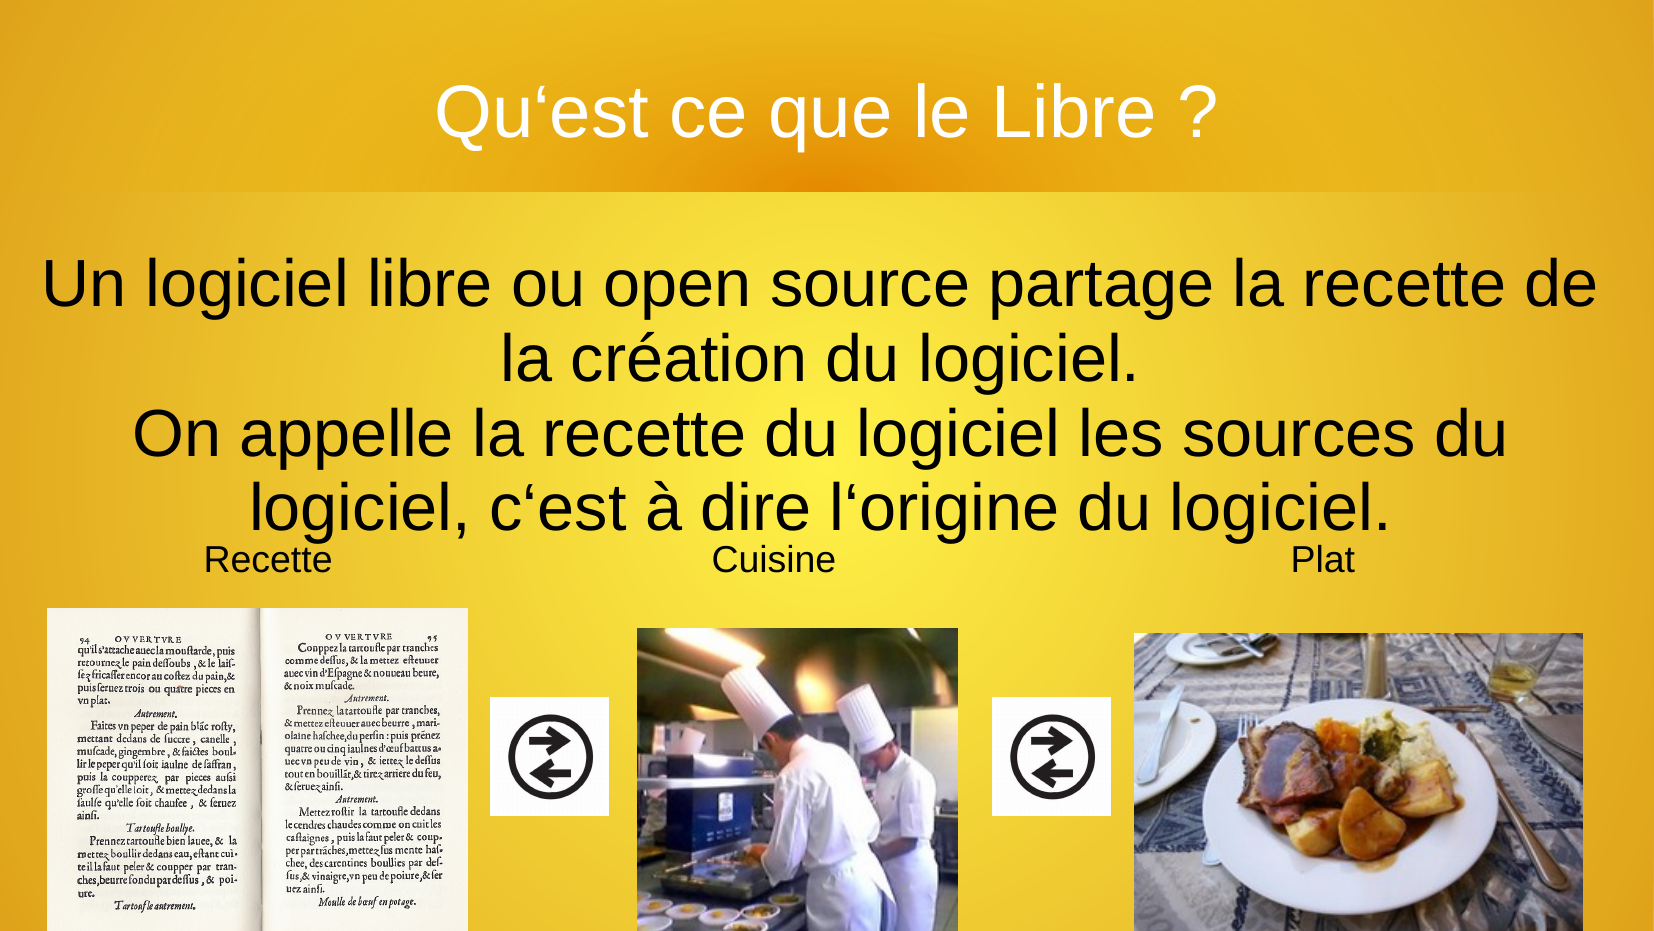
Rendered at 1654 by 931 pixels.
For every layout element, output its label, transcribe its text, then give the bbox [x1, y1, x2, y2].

text_box Plat [1275, 531, 1371, 589]
picture [637, 628, 958, 931]
title Qu‘est ce que le Libre ? [82, 35, 1571, 189]
text_box Cuisine [696, 531, 851, 589]
picture [1134, 633, 1583, 931]
subtitle Un logiciel libre ou open source partage la recette de la création du logiciel. On appelle la recette du logiciel les sources du logiciel, c‘est à dire l‘origine du logiciel. [23, 224, 1619, 567]
picture [992, 697, 1111, 816]
picture [490, 697, 609, 816]
picture [47, 608, 468, 931]
text_box Recette [188, 531, 348, 589]
